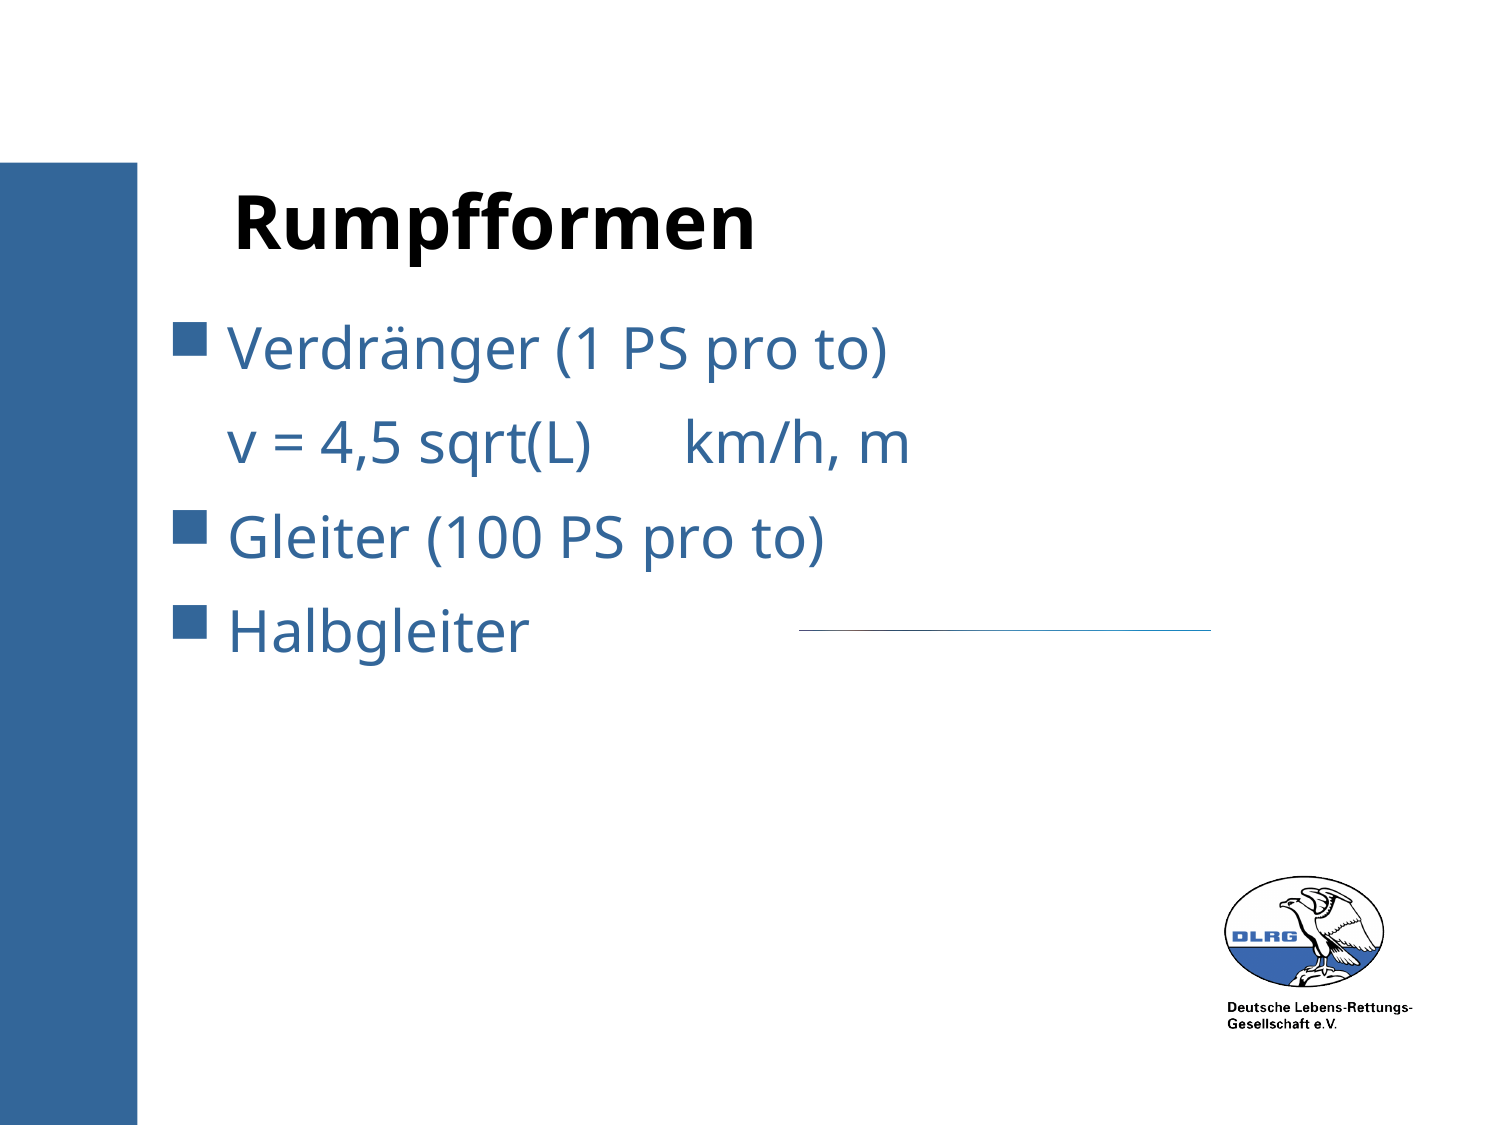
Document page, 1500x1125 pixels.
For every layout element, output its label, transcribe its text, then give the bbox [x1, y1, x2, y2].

text_box Verdränger (1 PS pro to) v = 4,5 sqrt(L) km/h, m Gleiter (100 PS pro to) Halbgleiter [153, 278, 1435, 887]
picture [1224, 887, 1413, 1030]
title [365, 112, 1450, 276]
text_box Rumpfformen [217, 167, 365, 273]
